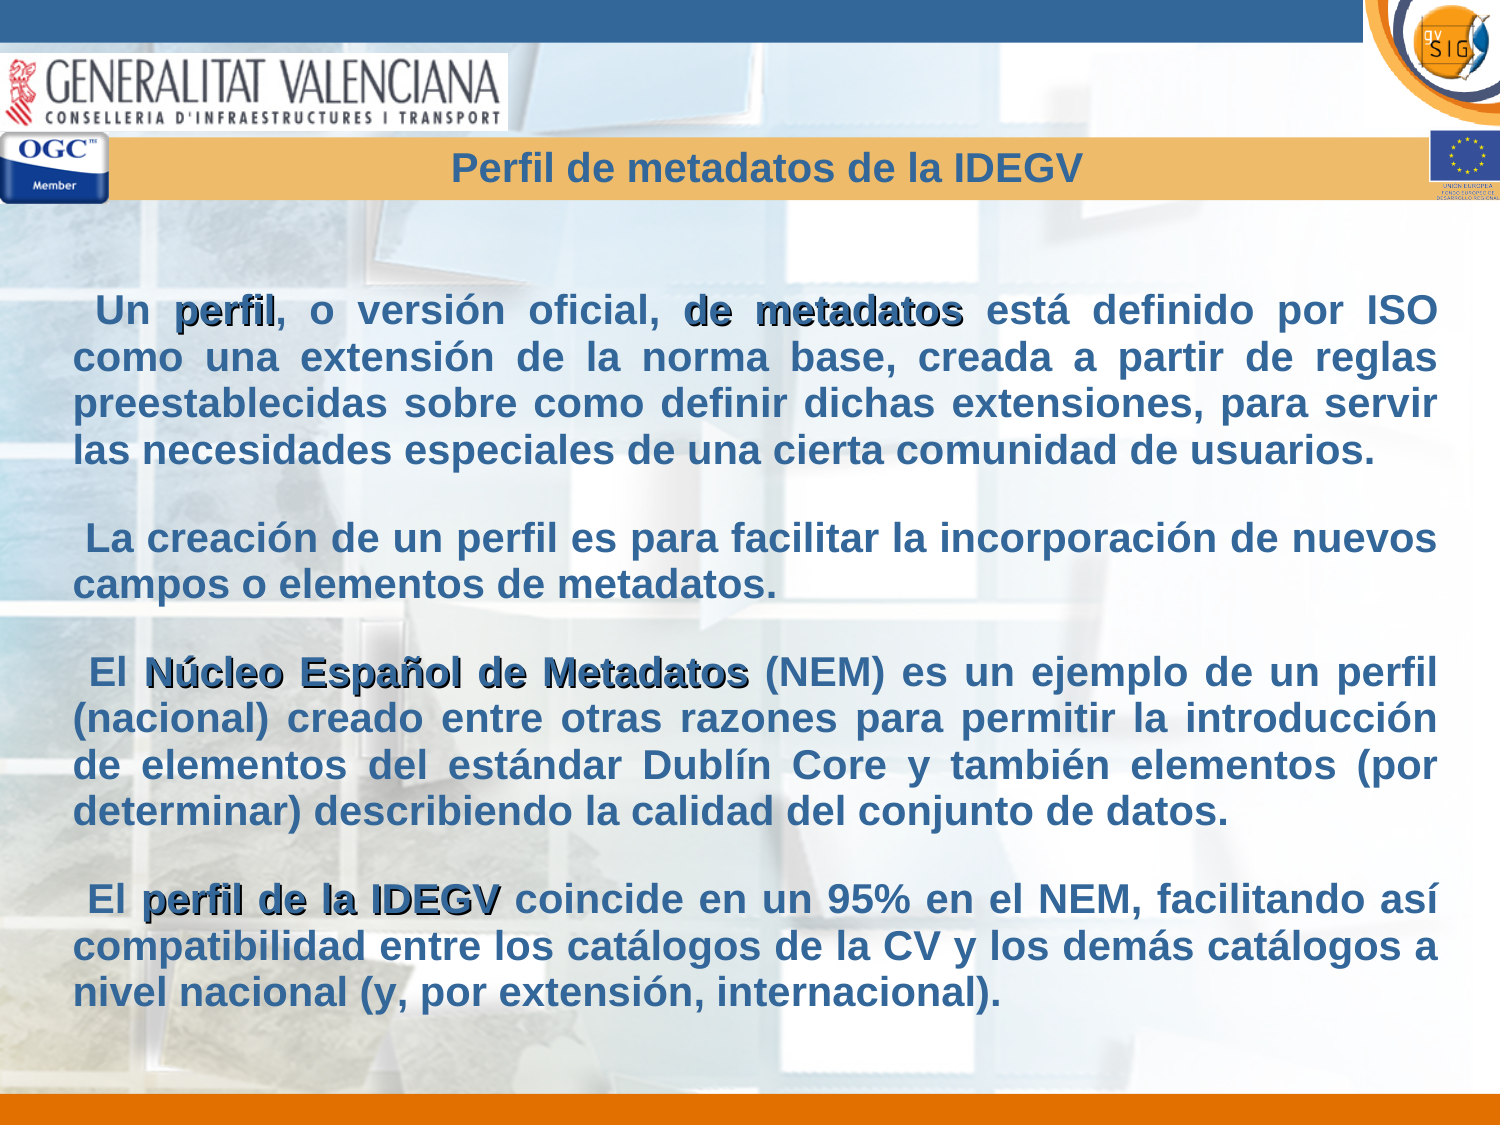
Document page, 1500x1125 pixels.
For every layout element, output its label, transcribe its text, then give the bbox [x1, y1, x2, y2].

picture [1363, 0, 1500, 127]
picture [0, 132, 109, 204]
picture [0, 53, 508, 131]
text_box Un perfil, o versión oficial, de metadatos está definido por ISO como una extensión de la norma base, creada a partir de reglas preestablecidas sobre como definir dichas extensiones, para servir las necesidades especiales de una cierta comunidad de usuarios. La creación de un perfil es para facilitar la incorporación de nuevos campos o elementos de metadatos. El Núcleo Español de Metadatos (NEM) es un ejemplo de un perfil (nacional) creado entre otras razones para permitir la introducción de elementos del estándar Dublín Core y también elementos (por determinar) describiendo la calidad del conjunto de datos. El perfil de la IDEGV coincide en un 95% en el NEM, facilitando así compatibilidad entre los catálogos de la CV y los demás catálogos a nivel nacional (y, por extensión, internacional). [72, 287, 1439, 1029]
picture [1429, 129, 1500, 200]
text_box Perfil de metadatos de la IDEGV [145, 146, 1389, 202]
